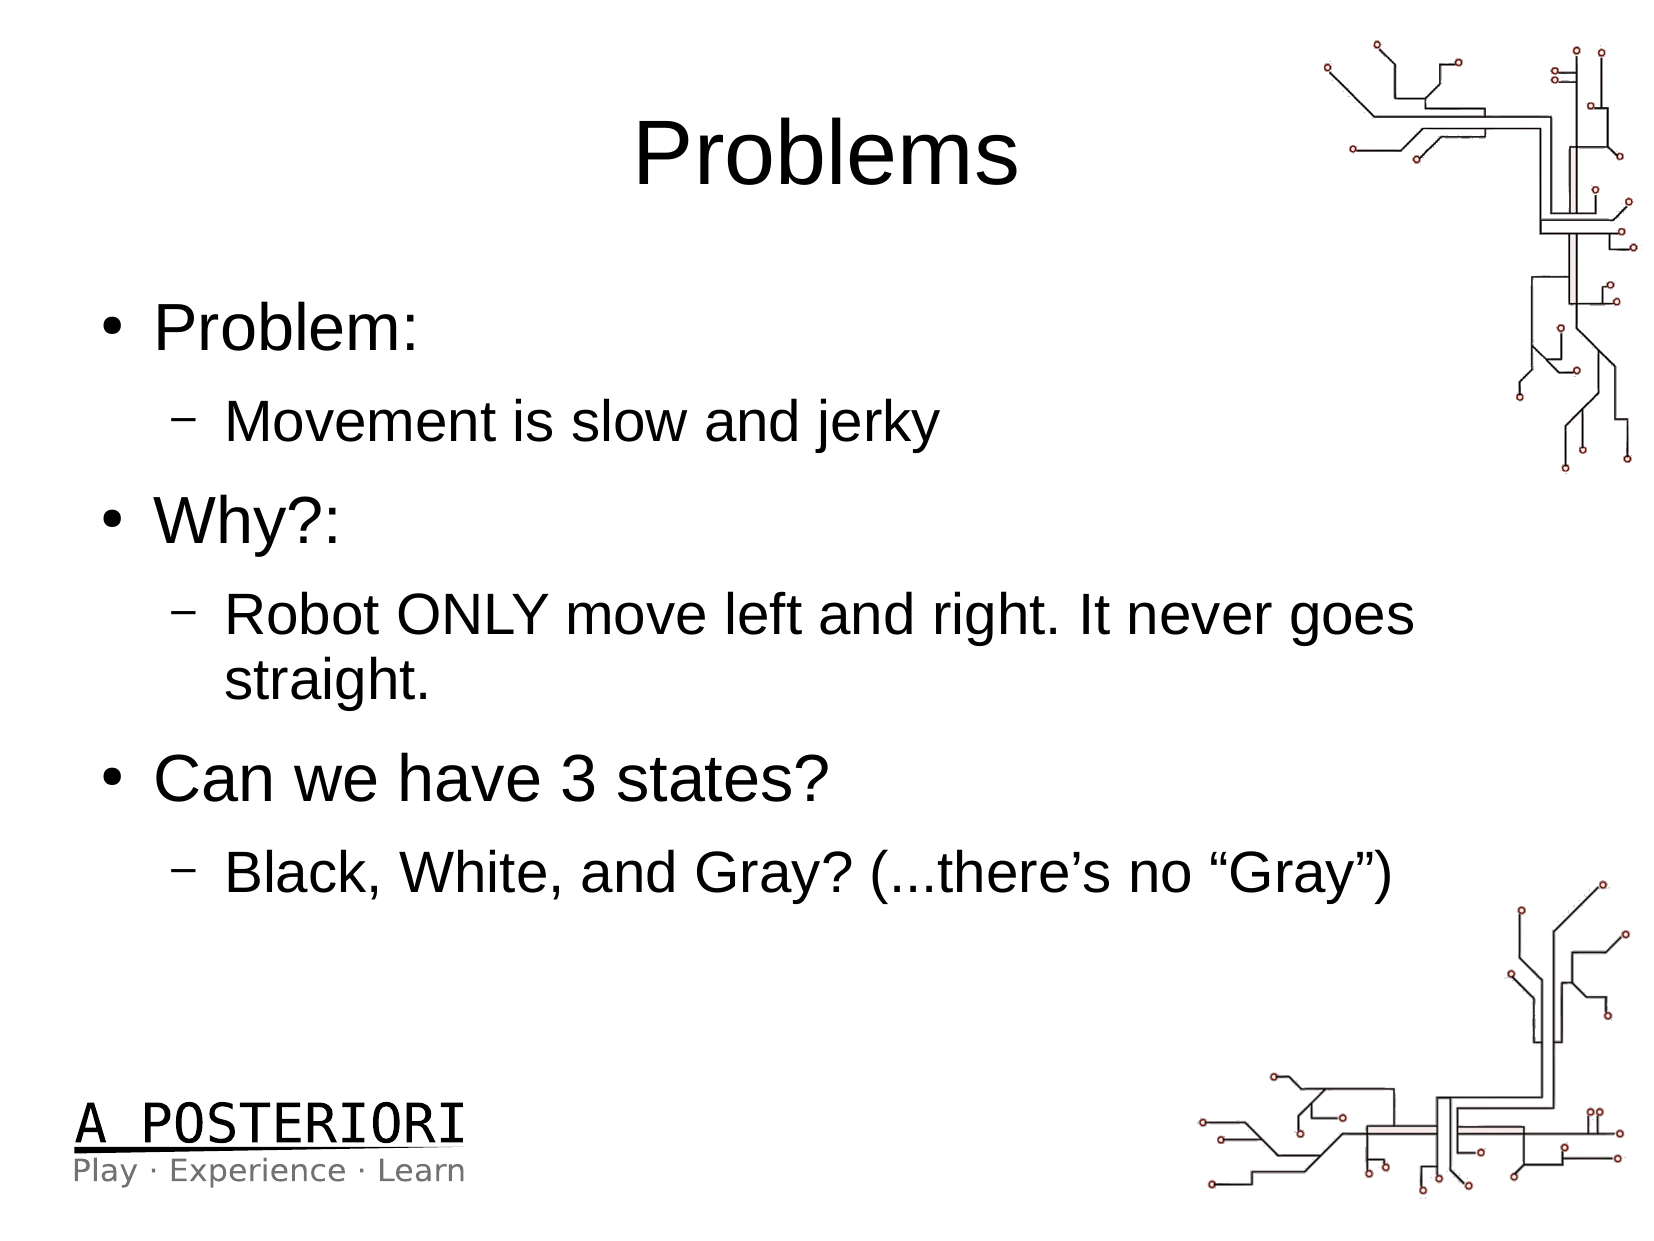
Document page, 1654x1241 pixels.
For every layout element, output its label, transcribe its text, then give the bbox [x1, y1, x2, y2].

title Problems [82, 49, 1571, 257]
picture [1305, 35, 1643, 495]
picture [1177, 863, 1635, 1200]
list Problem: Movement is slow and jerky Why?: Robot ONLY move left and right. It never goes straight. Can we have 3 states? Black, White, and Gray? (...there’s no “Gray”) [82, 290, 1571, 1010]
